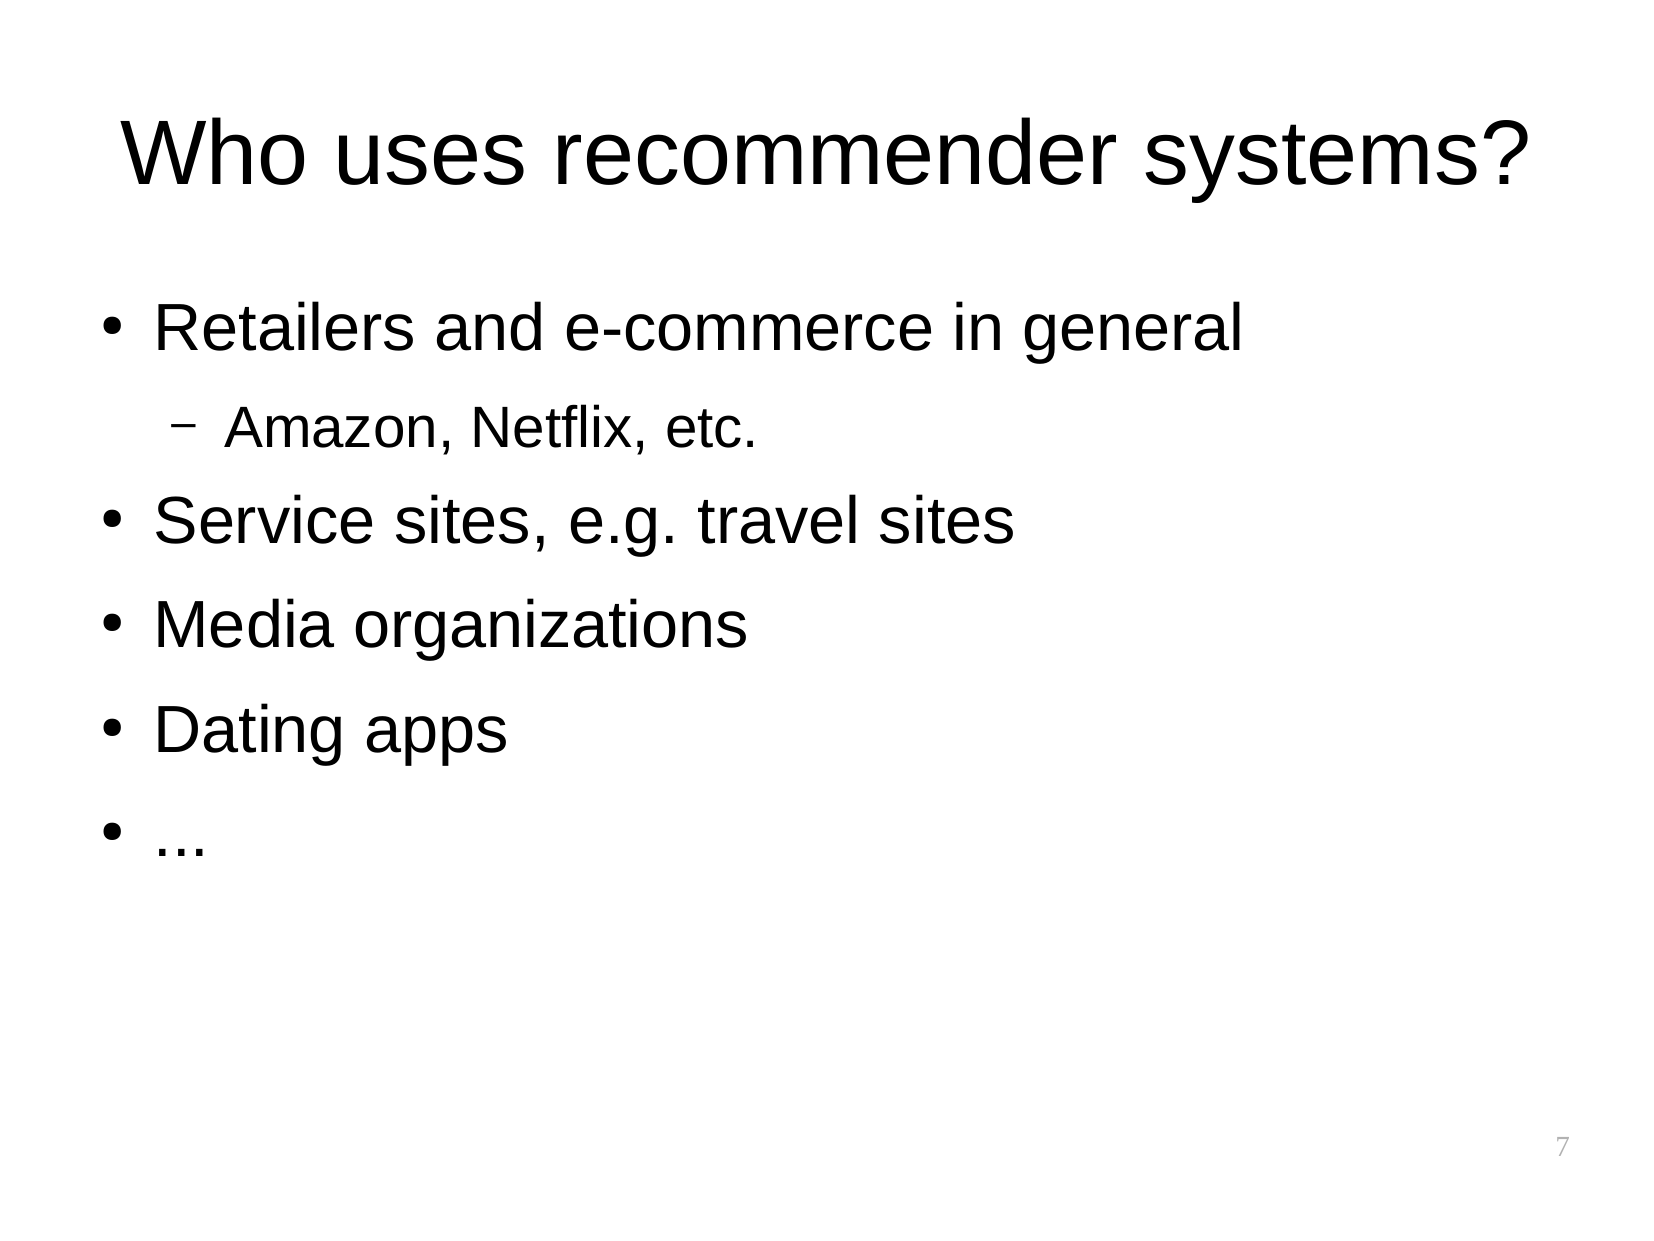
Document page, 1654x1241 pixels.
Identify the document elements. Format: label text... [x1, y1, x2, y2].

list Retailers and e-commerce in general Amazon, Netflix, etc. Service sites, e.g. travel sites Media organizations Dating apps ... [82, 290, 1571, 1010]
title Who uses recommender systems? [82, 49, 1571, 257]
